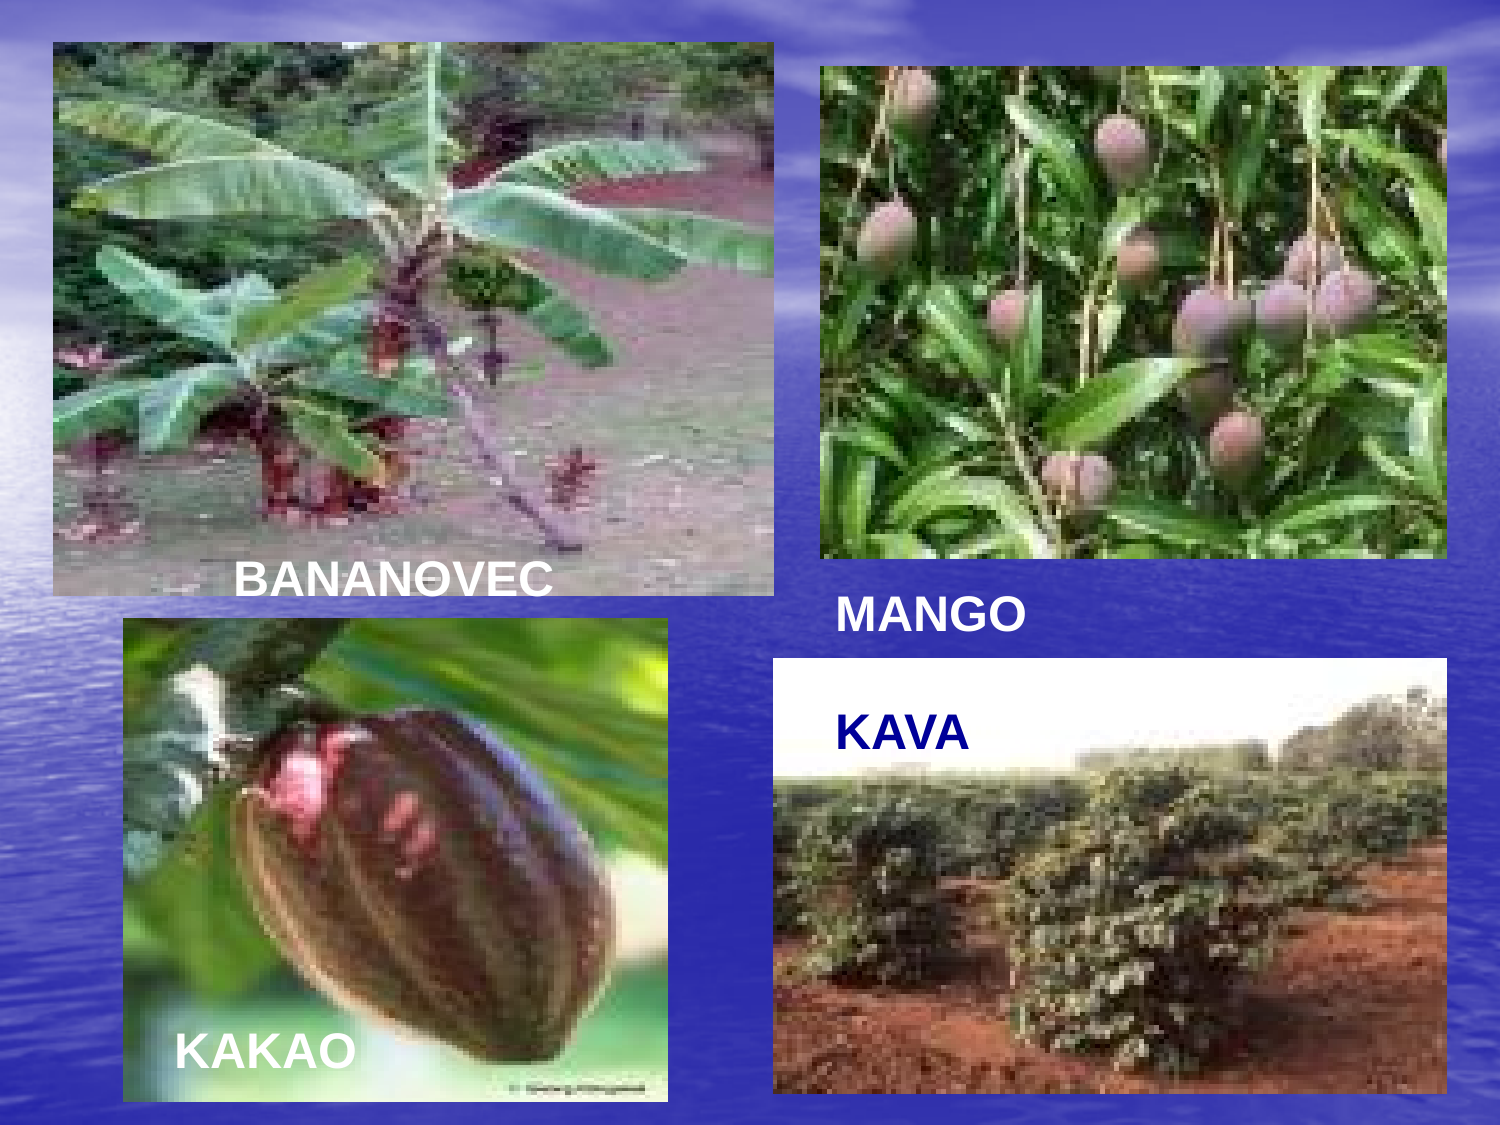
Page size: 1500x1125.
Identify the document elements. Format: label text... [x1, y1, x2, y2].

text_box MANGO [820, 574, 1128, 649]
text_box KAVA [820, 692, 1128, 768]
picture [0, 0, 1500, 1125]
text_box KAKAO [159, 1011, 420, 1087]
text_box BANANOVEC [218, 538, 585, 614]
